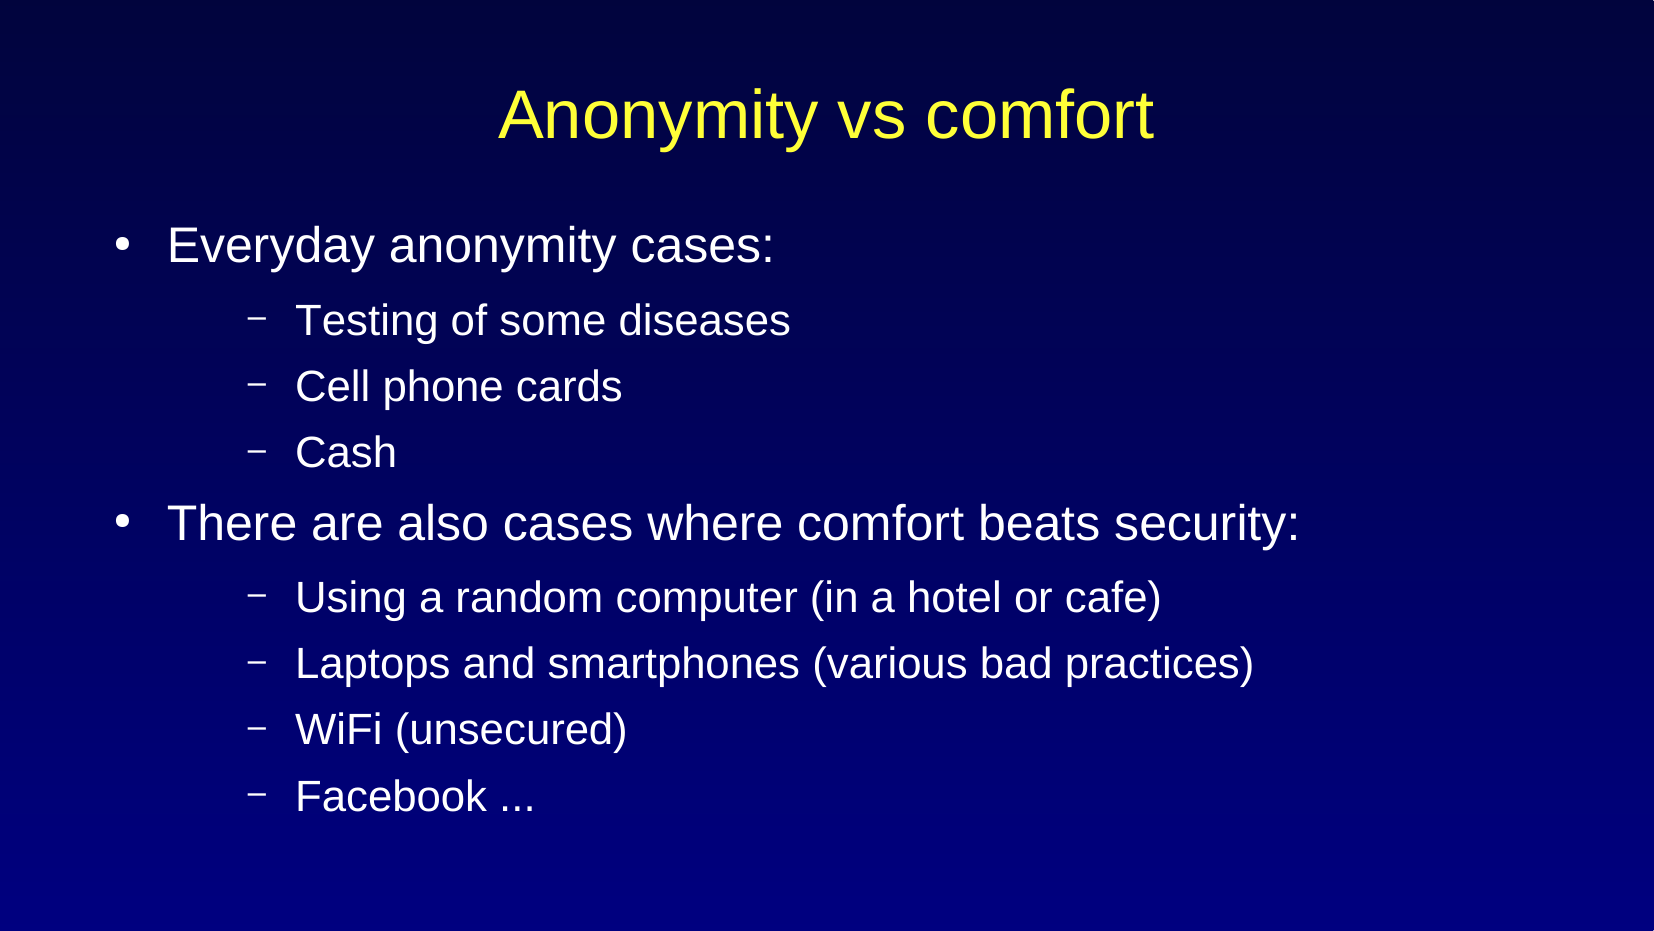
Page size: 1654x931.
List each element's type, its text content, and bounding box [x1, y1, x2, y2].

title Anonymity vs comfort [82, 37, 1571, 193]
list Everyday anonymity cases: Testing of some diseases Cell phone cards Cash There are also cases where comfort beats security: Using a random computer (in a hotel or cafe) Laptops and smartphones (various bad practices) WiFi (unsecured) Facebook ... [82, 217, 1571, 821]
